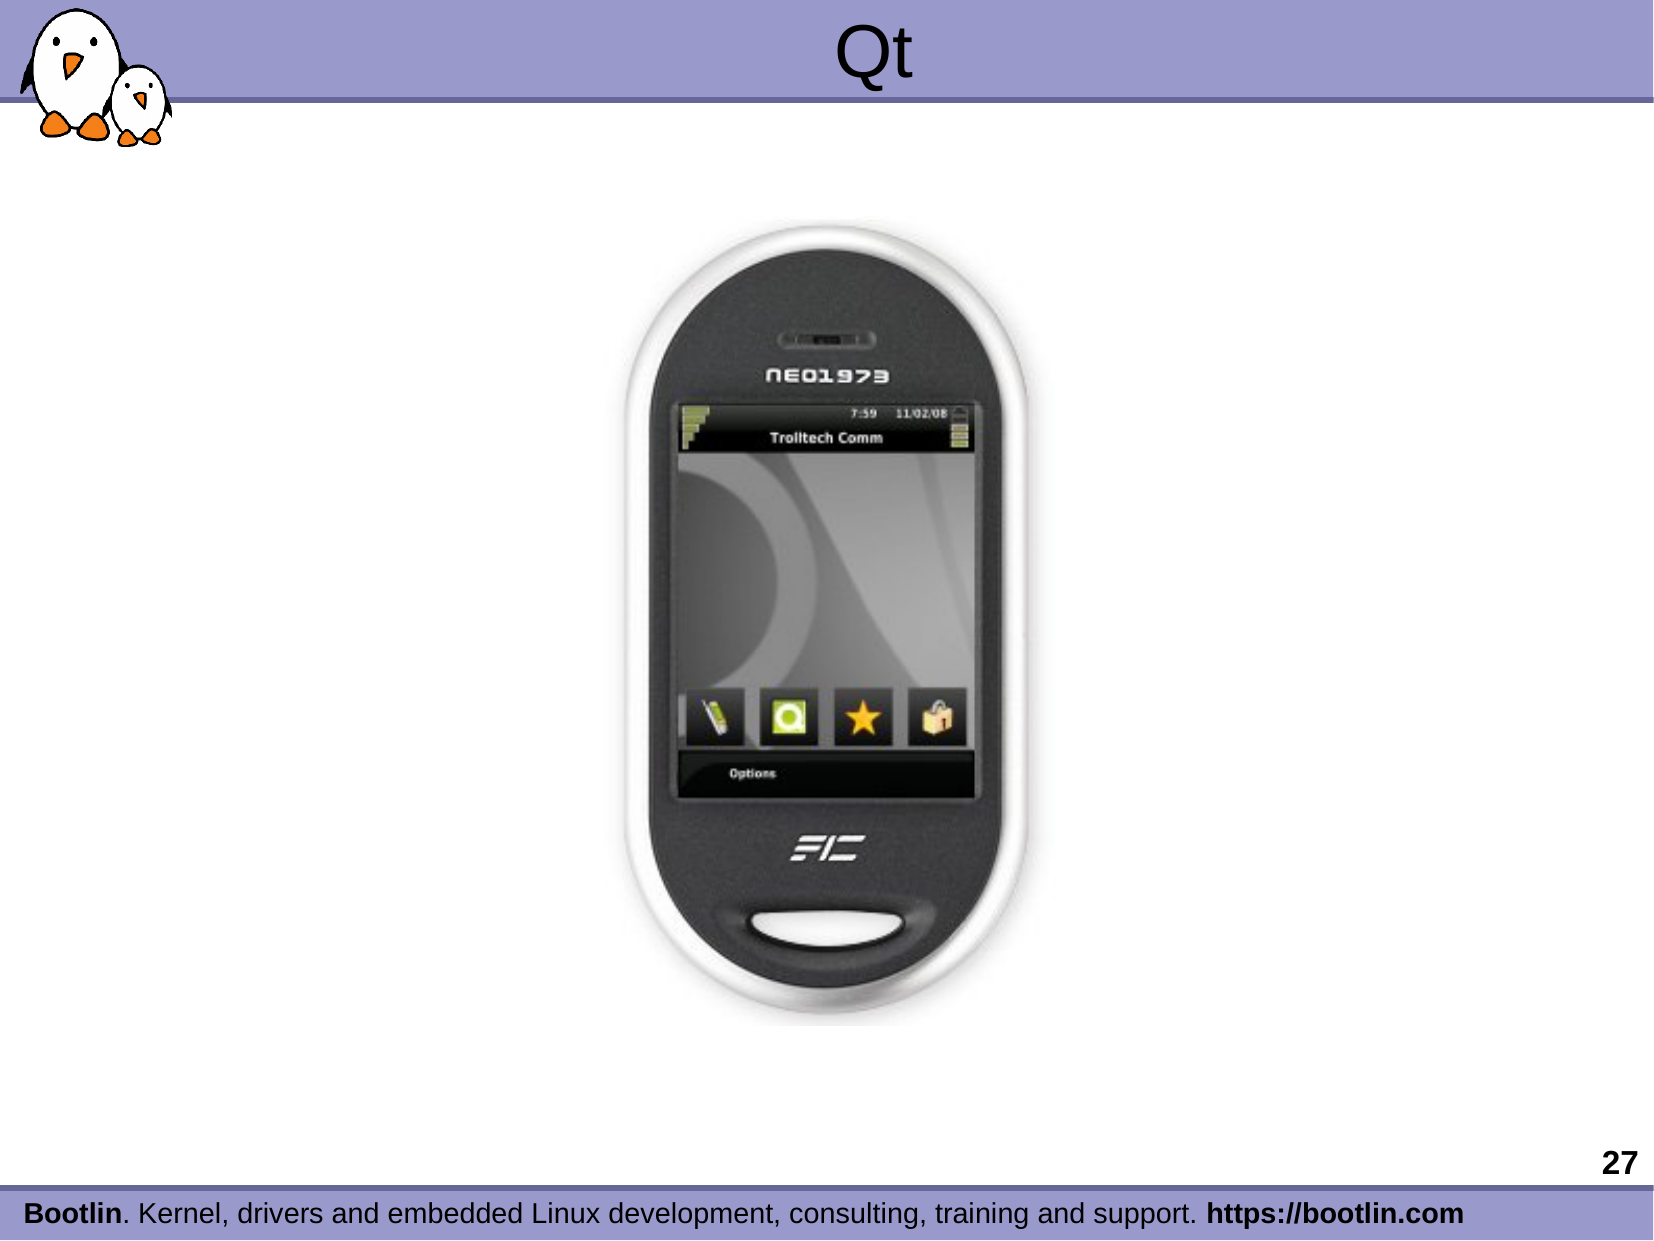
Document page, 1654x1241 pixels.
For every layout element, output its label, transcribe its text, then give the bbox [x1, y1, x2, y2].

picture [589, 216, 1069, 1026]
title Qt [197, 5, 1551, 97]
picture [20, 8, 172, 147]
